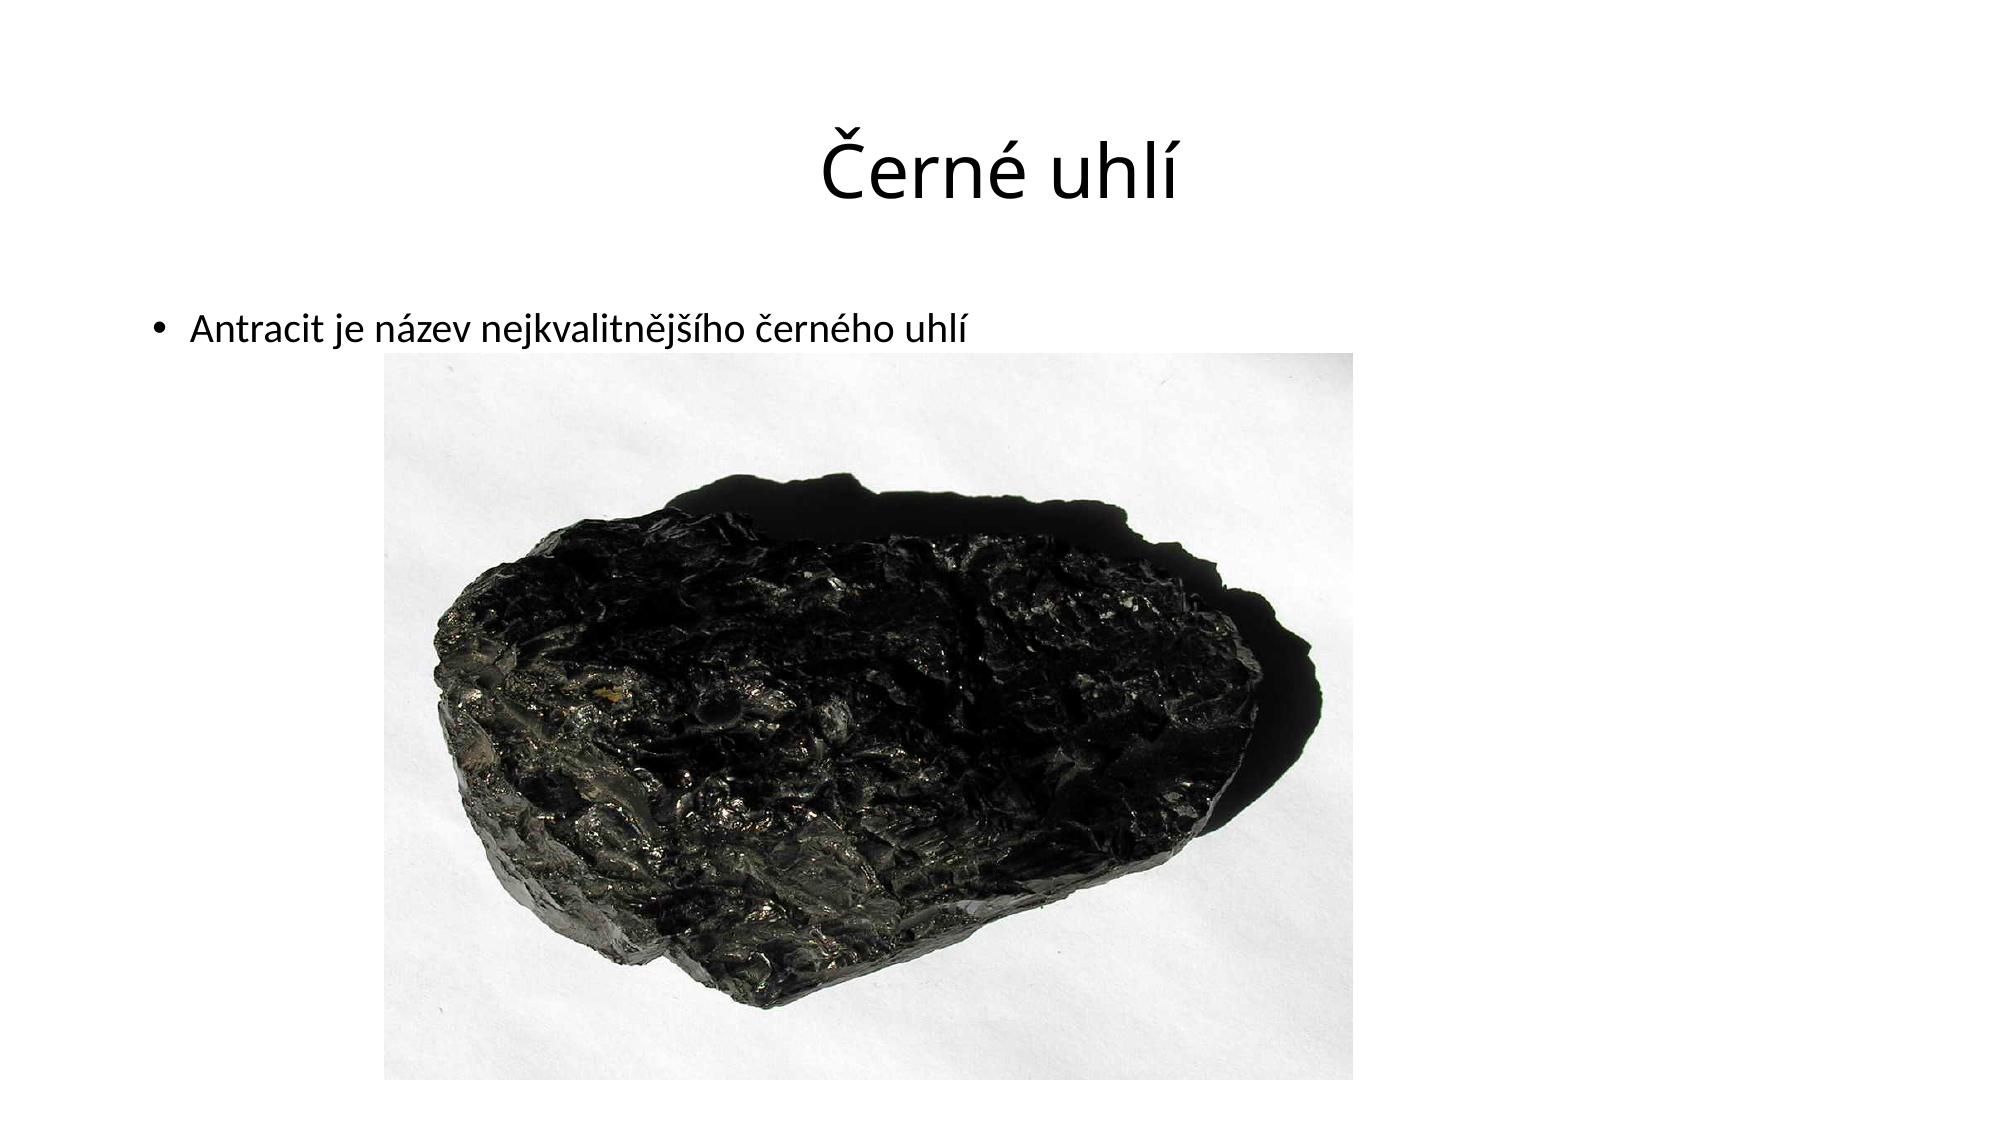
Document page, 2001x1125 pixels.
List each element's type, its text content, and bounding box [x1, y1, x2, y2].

title Černé uhlí [137, 59, 1863, 278]
list Antracit je název nejkvalitnějšího černého uhlí [137, 299, 1863, 1014]
picture [384, 353, 1353, 1080]
